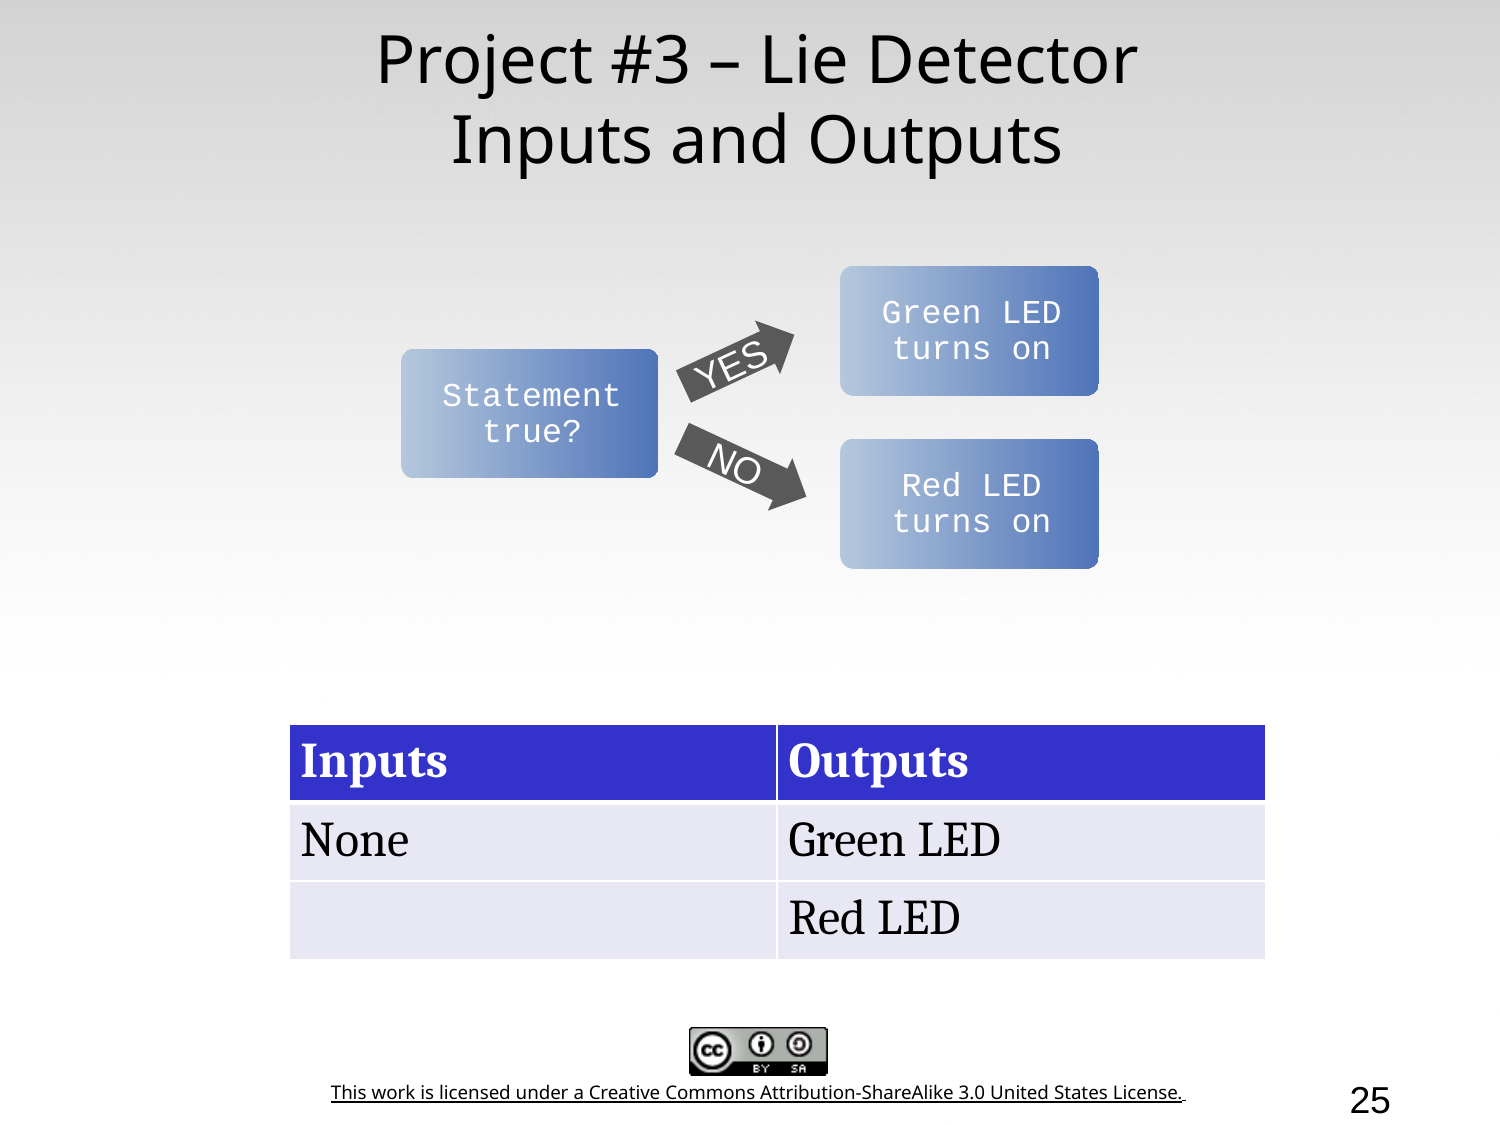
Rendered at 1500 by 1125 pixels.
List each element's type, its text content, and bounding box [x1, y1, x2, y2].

title Project #3 – Lie Detector Inputs and Outputs [75, 2, 1441, 190]
text_box Statement true? [401, 348, 659, 479]
table_header Inputs [290, 725, 776, 800]
table_header Outputs [778, 725, 1265, 800]
text_box Red LED turns on [840, 438, 1099, 569]
text_box YES [675, 320, 795, 403]
table_cell None [290, 805, 776, 880]
table_cell Green LED [778, 805, 1265, 880]
table_cell [290, 882, 776, 959]
text_box NO [674, 422, 807, 511]
table_cell Red LED [778, 882, 1265, 959]
text_box Green LED turns on [840, 265, 1099, 396]
picture [0, 0, 1500, 1125]
